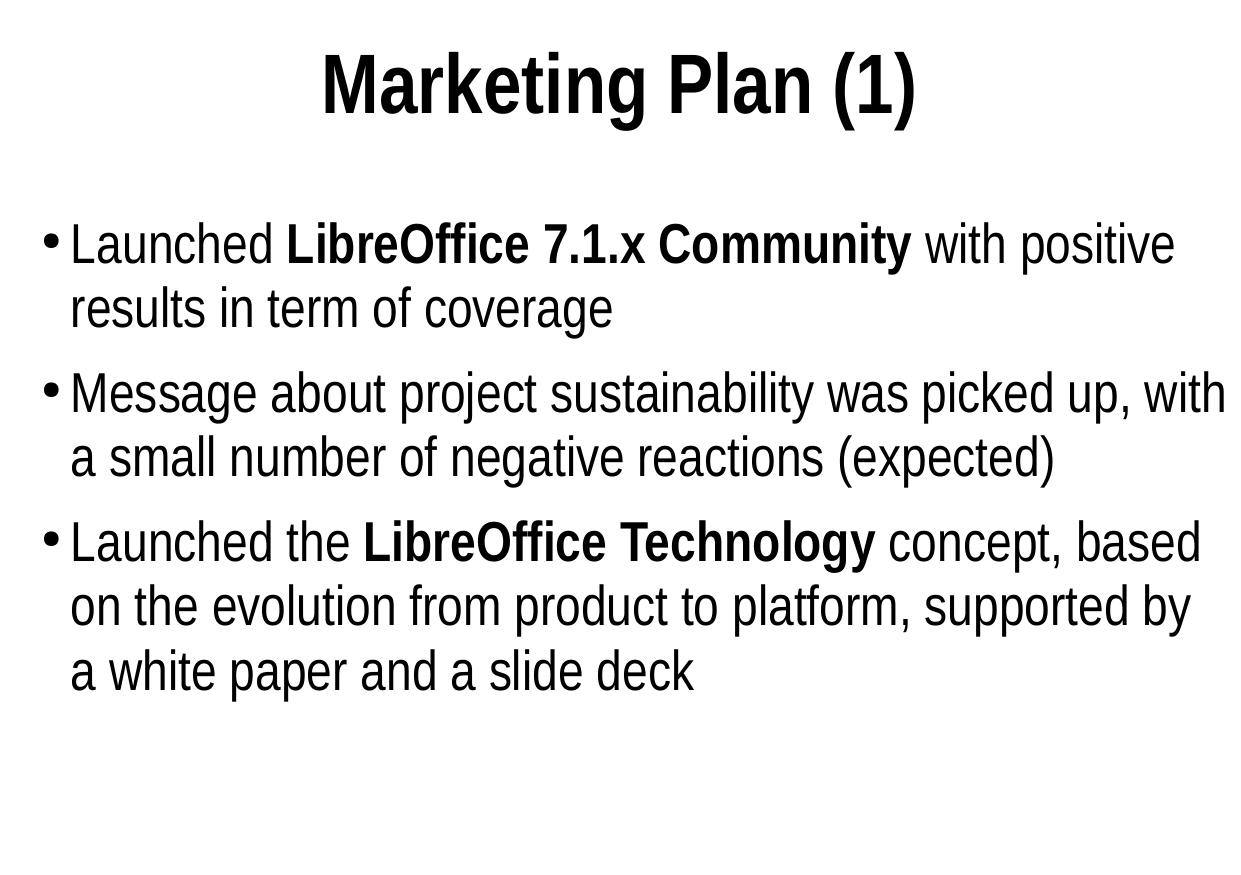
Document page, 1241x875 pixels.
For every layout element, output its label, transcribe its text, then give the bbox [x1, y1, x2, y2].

title Marketing Plan (1) [11, 12, 1229, 155]
list Launched LibreOffice 7.1.x Community with positive results in term of coverage Message about project sustainability was picked up, with a small number of negative reactions (expected) Launched the LibreOffice Technology concept, based on the evolution from product to platform, supported by a white paper and a slide deck [11, 210, 1229, 863]
